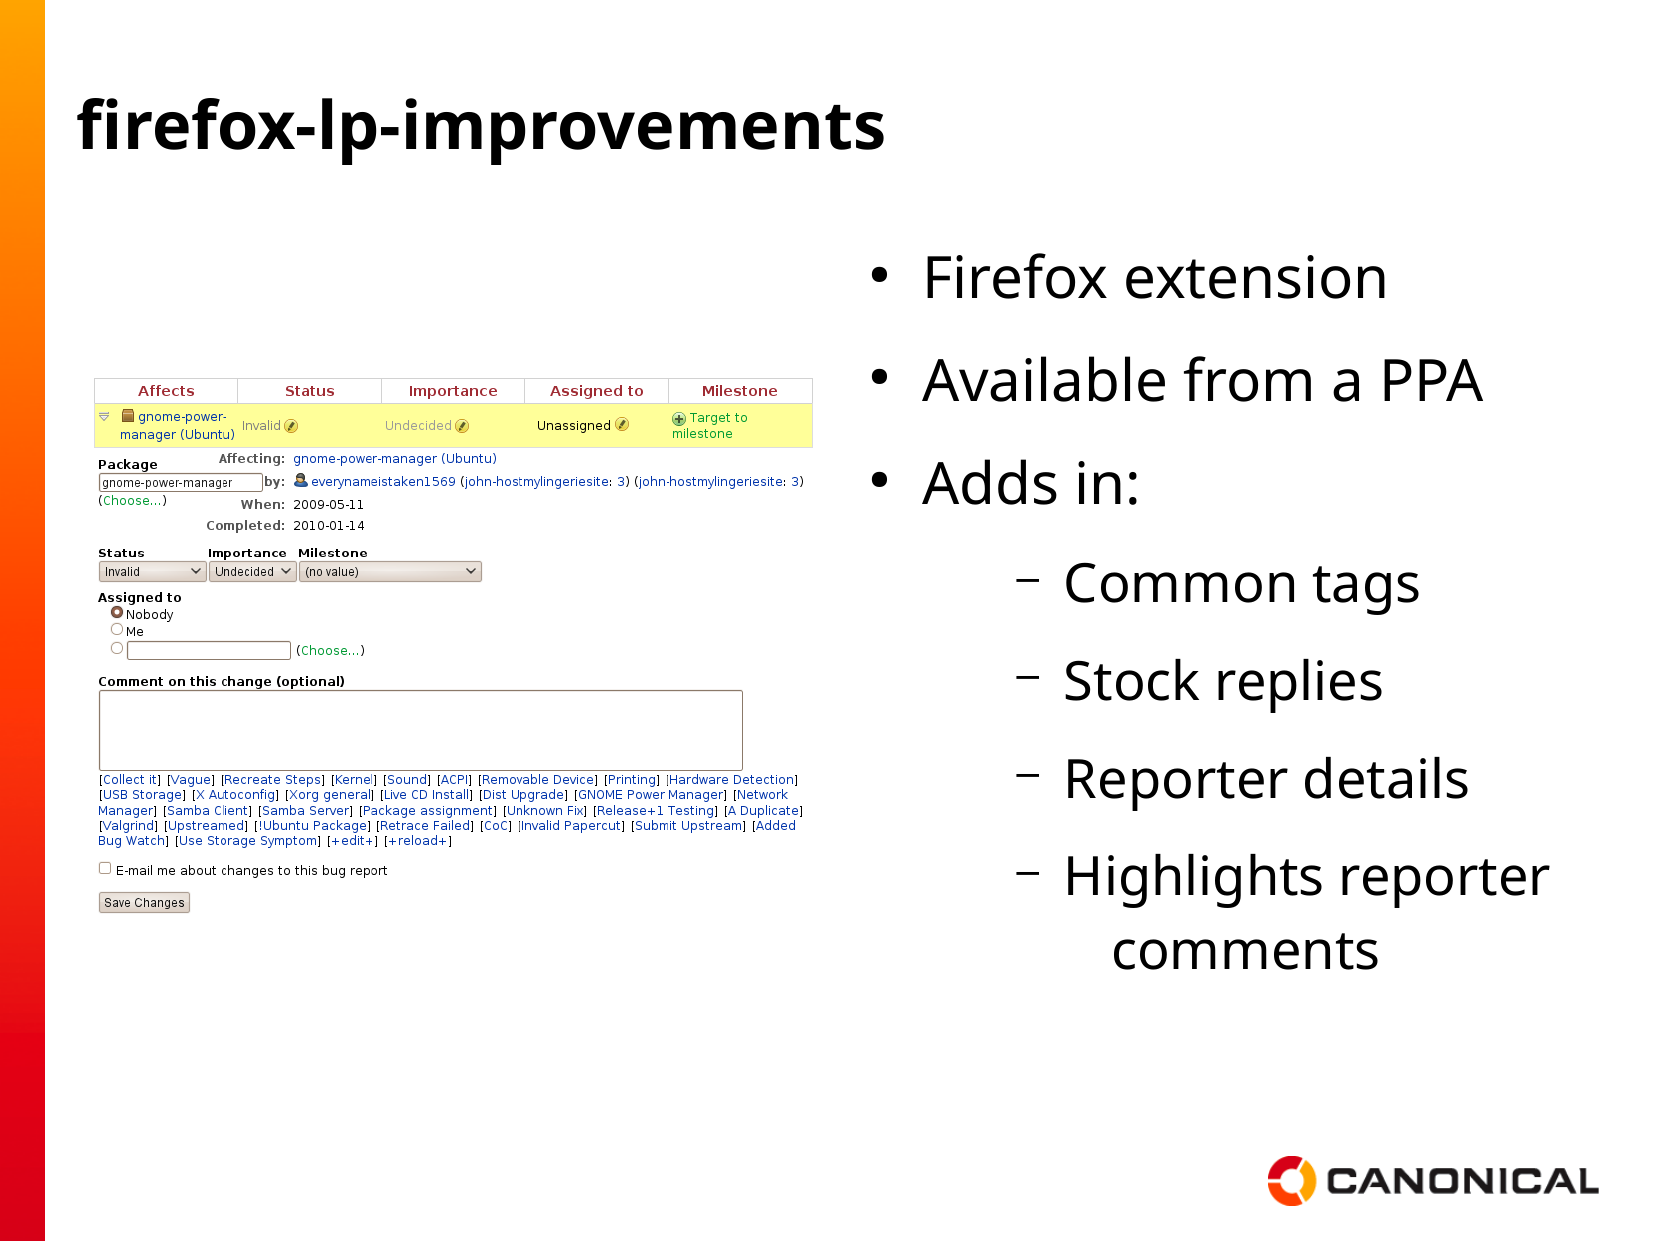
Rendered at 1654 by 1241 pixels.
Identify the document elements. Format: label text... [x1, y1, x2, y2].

title firefox-lp-improvements [76, 48, 1589, 200]
picture [1268, 1156, 1599, 1206]
picture [76, 374, 815, 917]
picture [0, 0, 45, 1241]
list Firefox extension Available from a PPA Adds in: Common tags Stock replies Reporter details Highlights reporter comments [851, 236, 1590, 1040]
